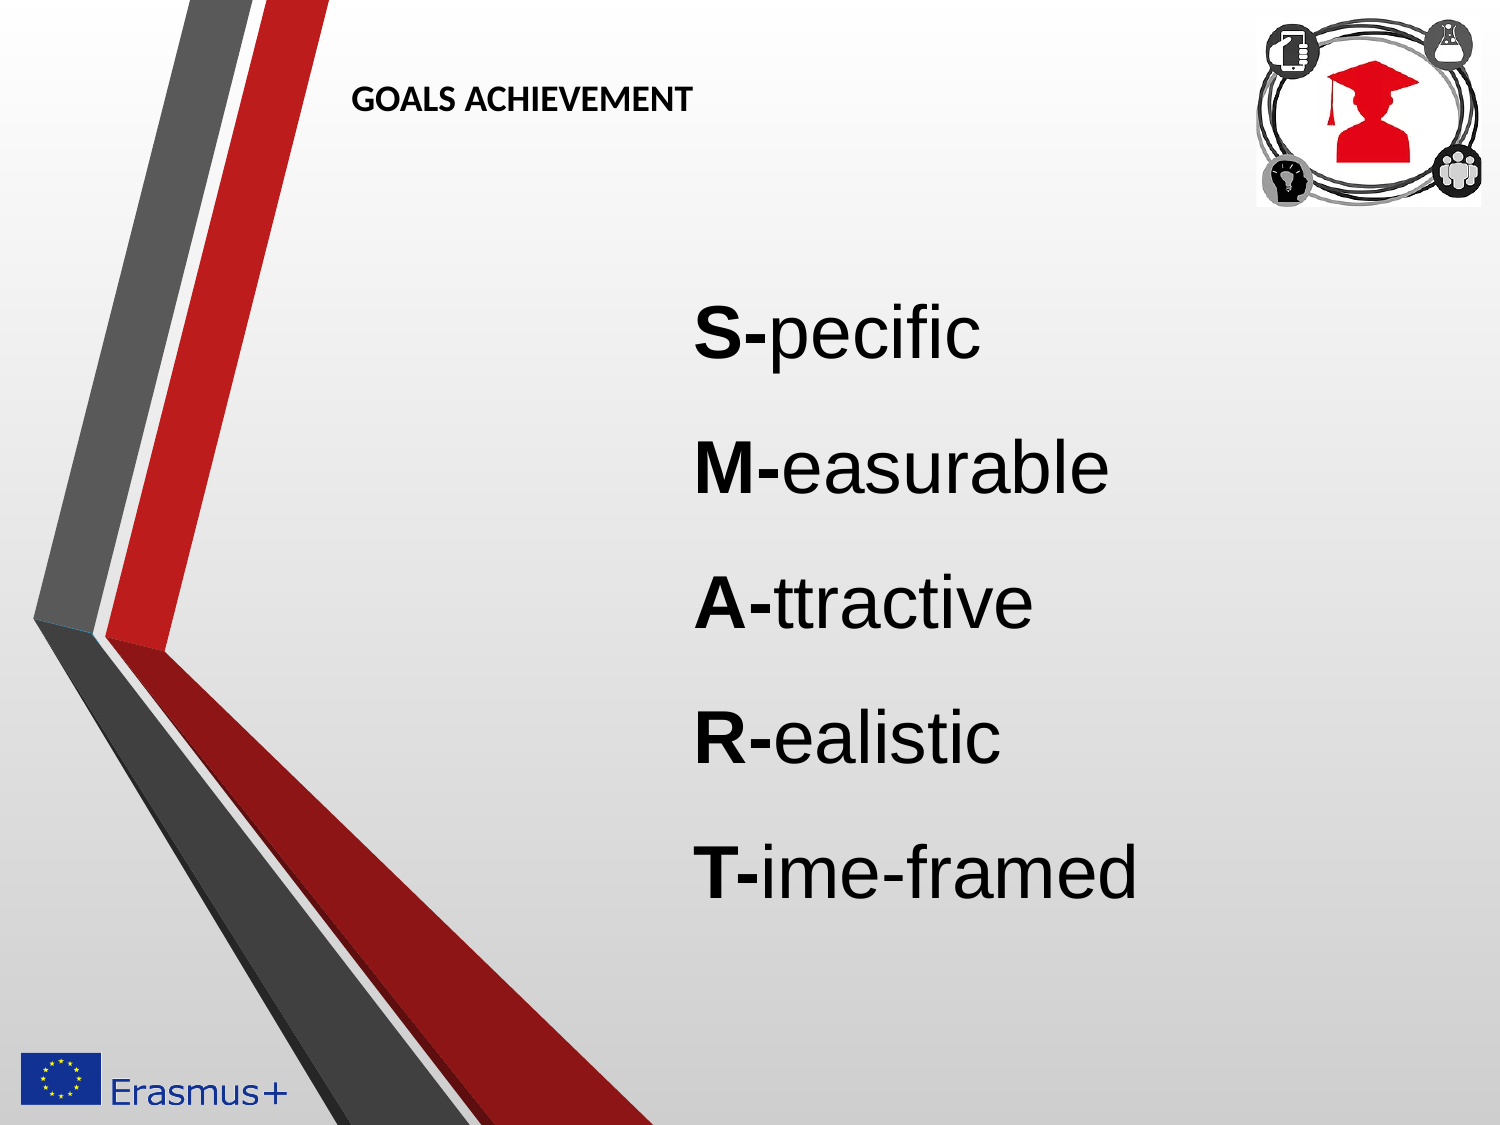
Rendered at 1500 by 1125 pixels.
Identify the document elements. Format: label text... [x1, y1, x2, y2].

picture [5, 1037, 302, 1120]
text_box GOALS ACHIEVEMENT [336, 66, 975, 127]
picture [1256, 18, 1482, 207]
chart [1257, 19, 1483, 209]
text_box S-pecific M-easurable A-ttractive R-ealistic T-ime-framed [679, 231, 1222, 922]
